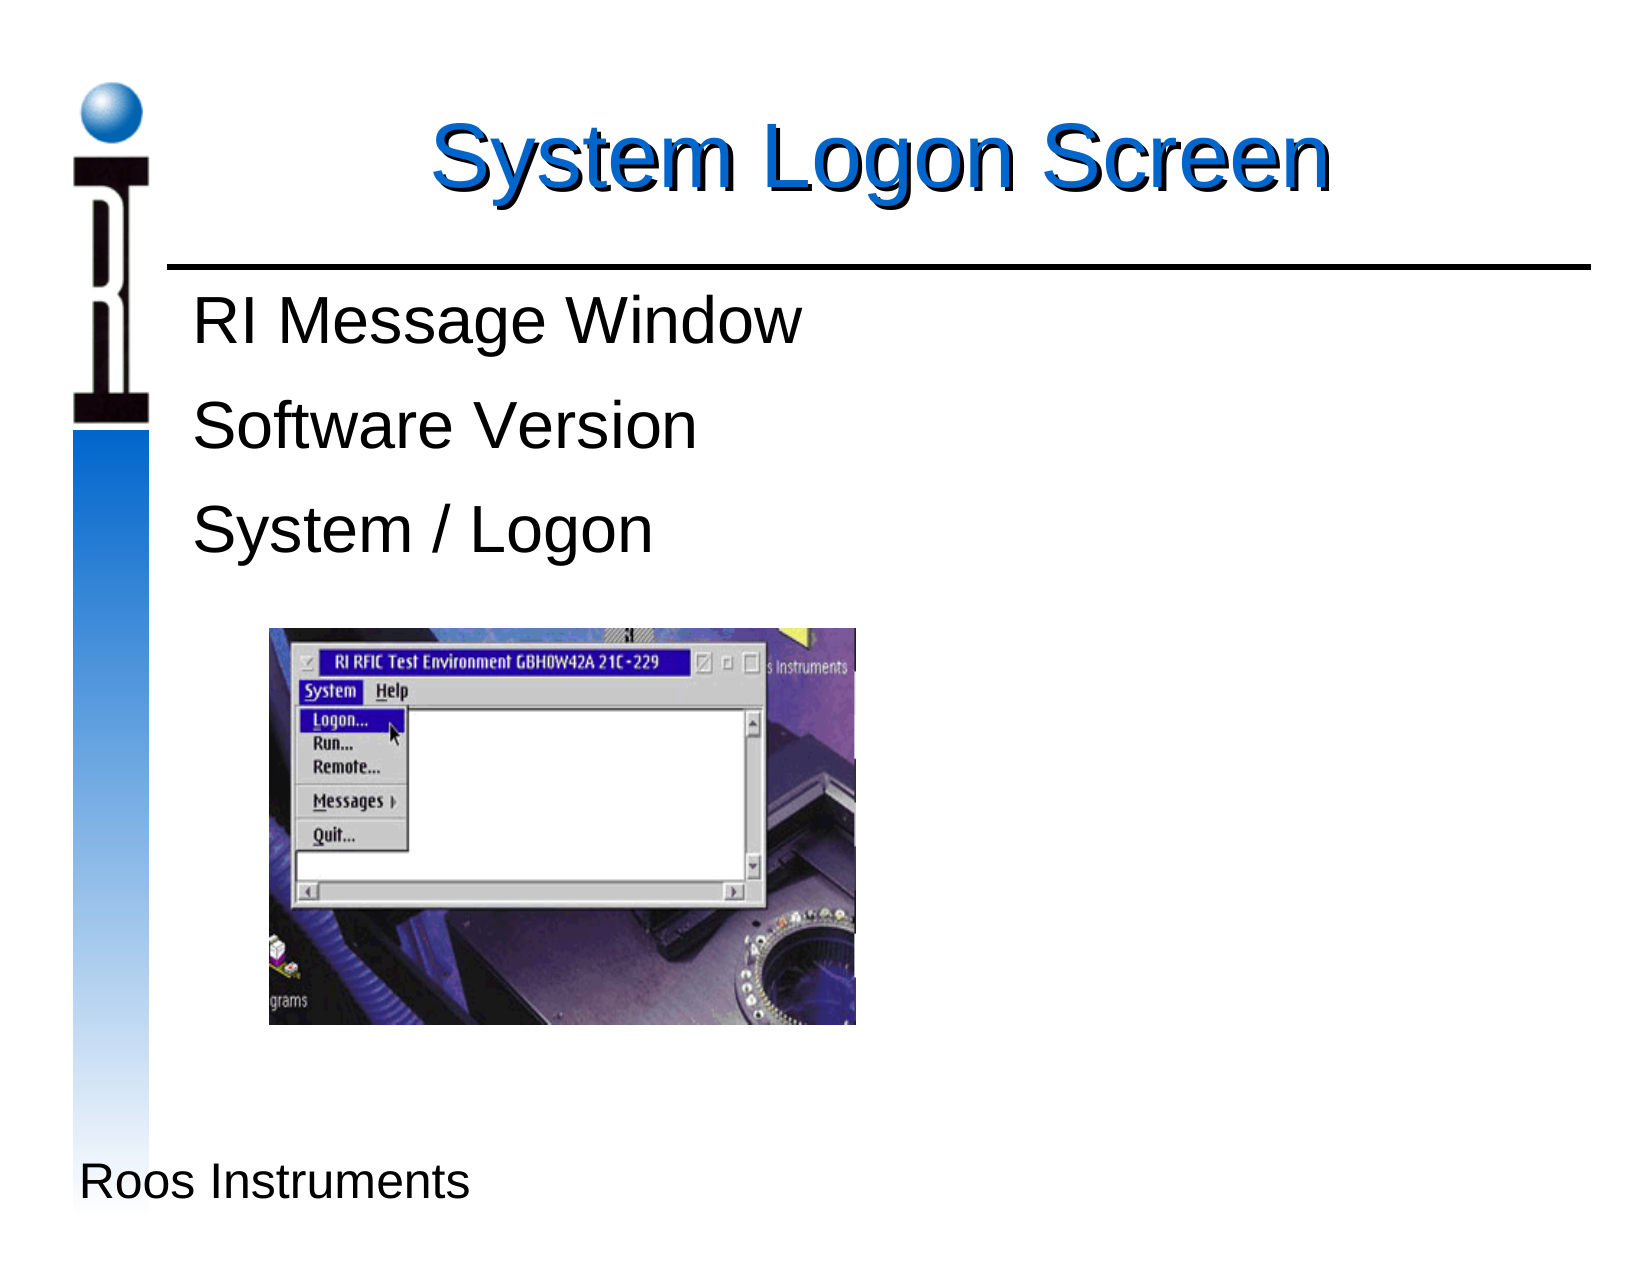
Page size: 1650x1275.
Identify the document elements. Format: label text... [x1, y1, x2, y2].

picture [69, 78, 154, 430]
picture [269, 628, 856, 1025]
list RI Message Window Software Version System / Logon [174, 283, 1591, 1079]
title System Logon Screen [171, 66, 1591, 245]
